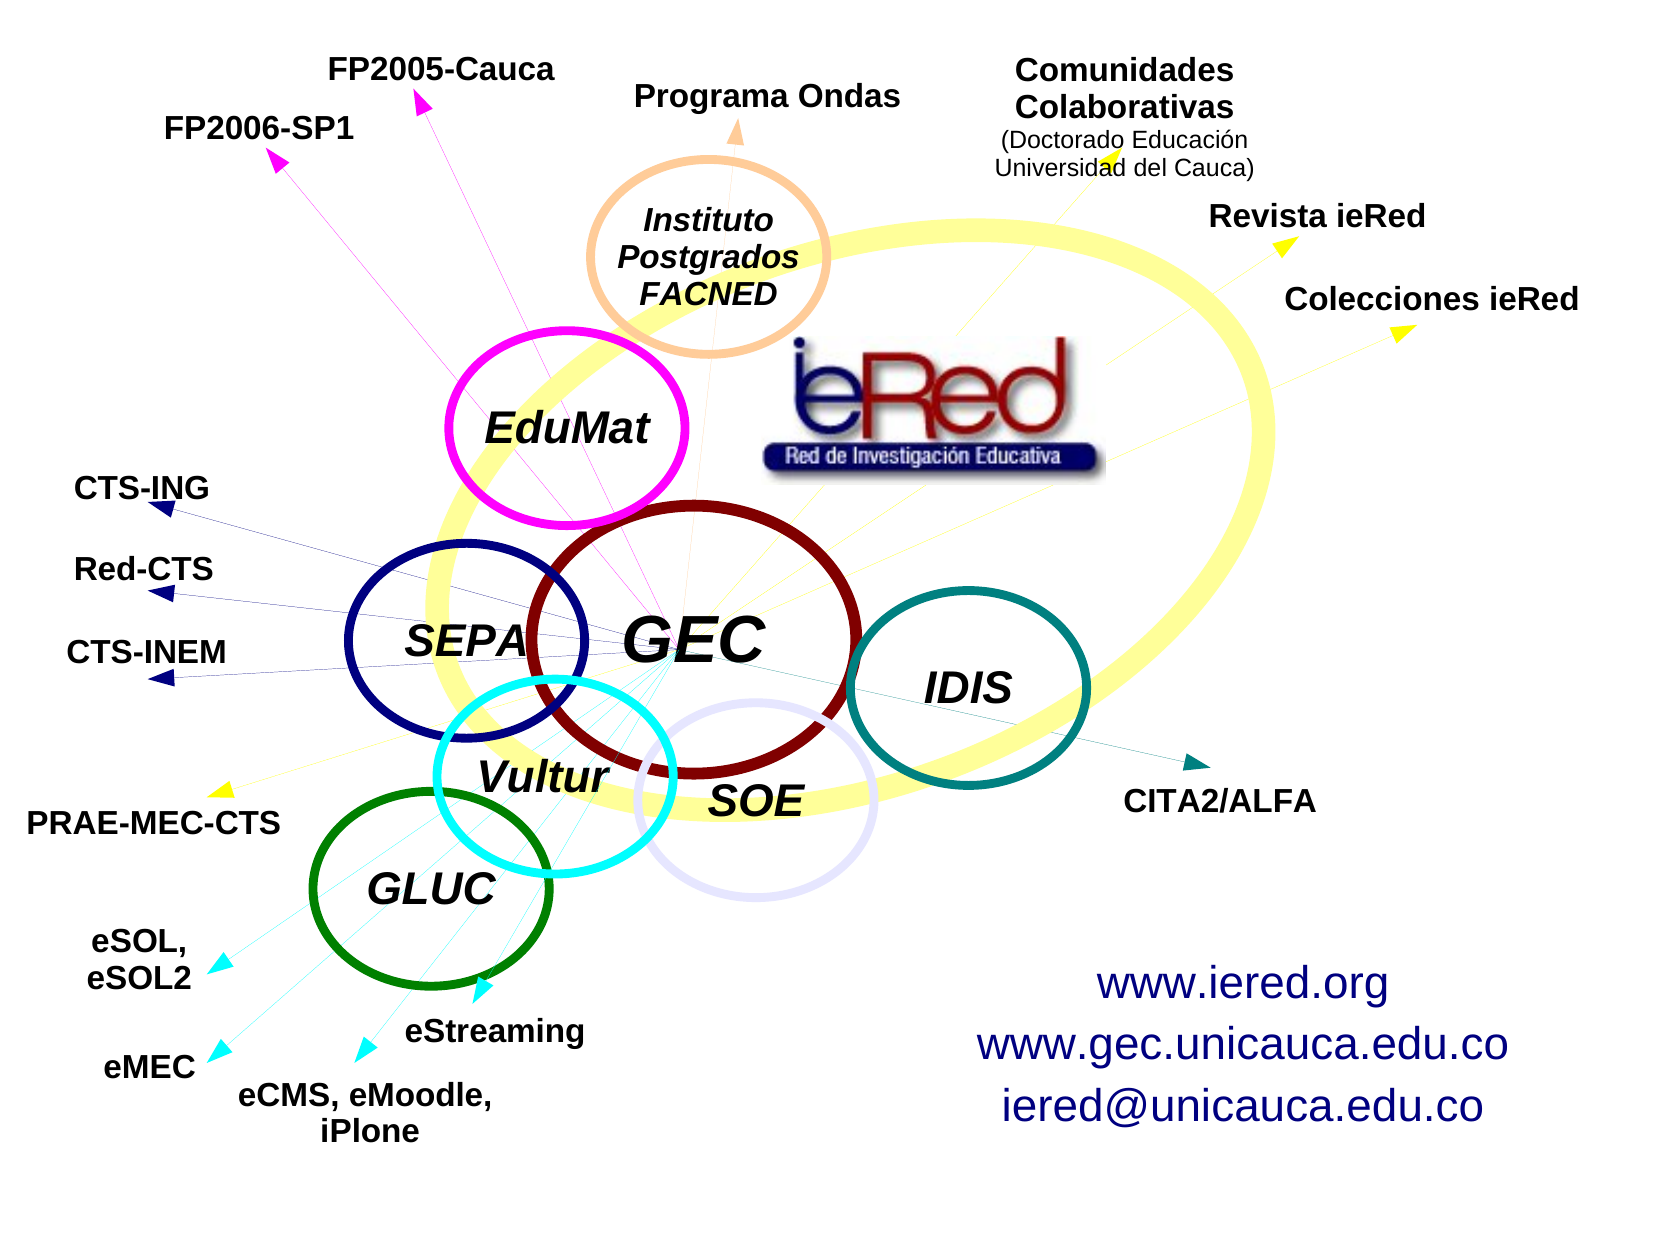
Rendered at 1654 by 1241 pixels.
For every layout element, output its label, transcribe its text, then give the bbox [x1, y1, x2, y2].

text_box Comunidades Colaborativas (Doctorado Educación Universidad del Cauca) [979, 44, 1270, 190]
text_box eCMS, eMoodle, iPlone [223, 1068, 508, 1158]
text_box GEC [552, 505, 857, 737]
text_box Revista ieRed [1194, 190, 1441, 243]
text_box PRAE-MEC-CTS [11, 797, 296, 850]
text_box SEPA [348, 543, 585, 737]
text_box GLUC [312, 791, 547, 987]
text_box Red-CTS [59, 543, 229, 596]
text_box eStreaming [389, 1005, 601, 1058]
text_box CITA2/ALFA [1108, 774, 1329, 827]
text_box eSOL, eSOL2 [71, 915, 207, 1005]
text_box Programa Ondas [618, 70, 917, 123]
text_box Colecciones ieRed [1269, 272, 1595, 325]
text_box www.iered.org www.gec.unicauca.edu.co iered@unicauca.edu.co [962, 938, 1524, 1129]
text_box FP2005-Cauca [312, 42, 570, 95]
text_box eMEC [88, 1040, 211, 1093]
picture [761, 336, 1106, 485]
text_box SOE [647, 702, 875, 898]
text_box Vultur [549, 712, 674, 875]
text_box FP2006-SP1 [149, 101, 370, 154]
text_box CTS-INEM [51, 625, 243, 678]
text_box Instituto Postgrados FACNED [590, 159, 827, 355]
text_box EduMat [448, 330, 686, 526]
text_box IDIS [850, 590, 1087, 786]
text_box GLUC [492, 875, 550, 973]
text_box Vultur [437, 679, 643, 874]
text_box CTS-ING [59, 461, 226, 514]
